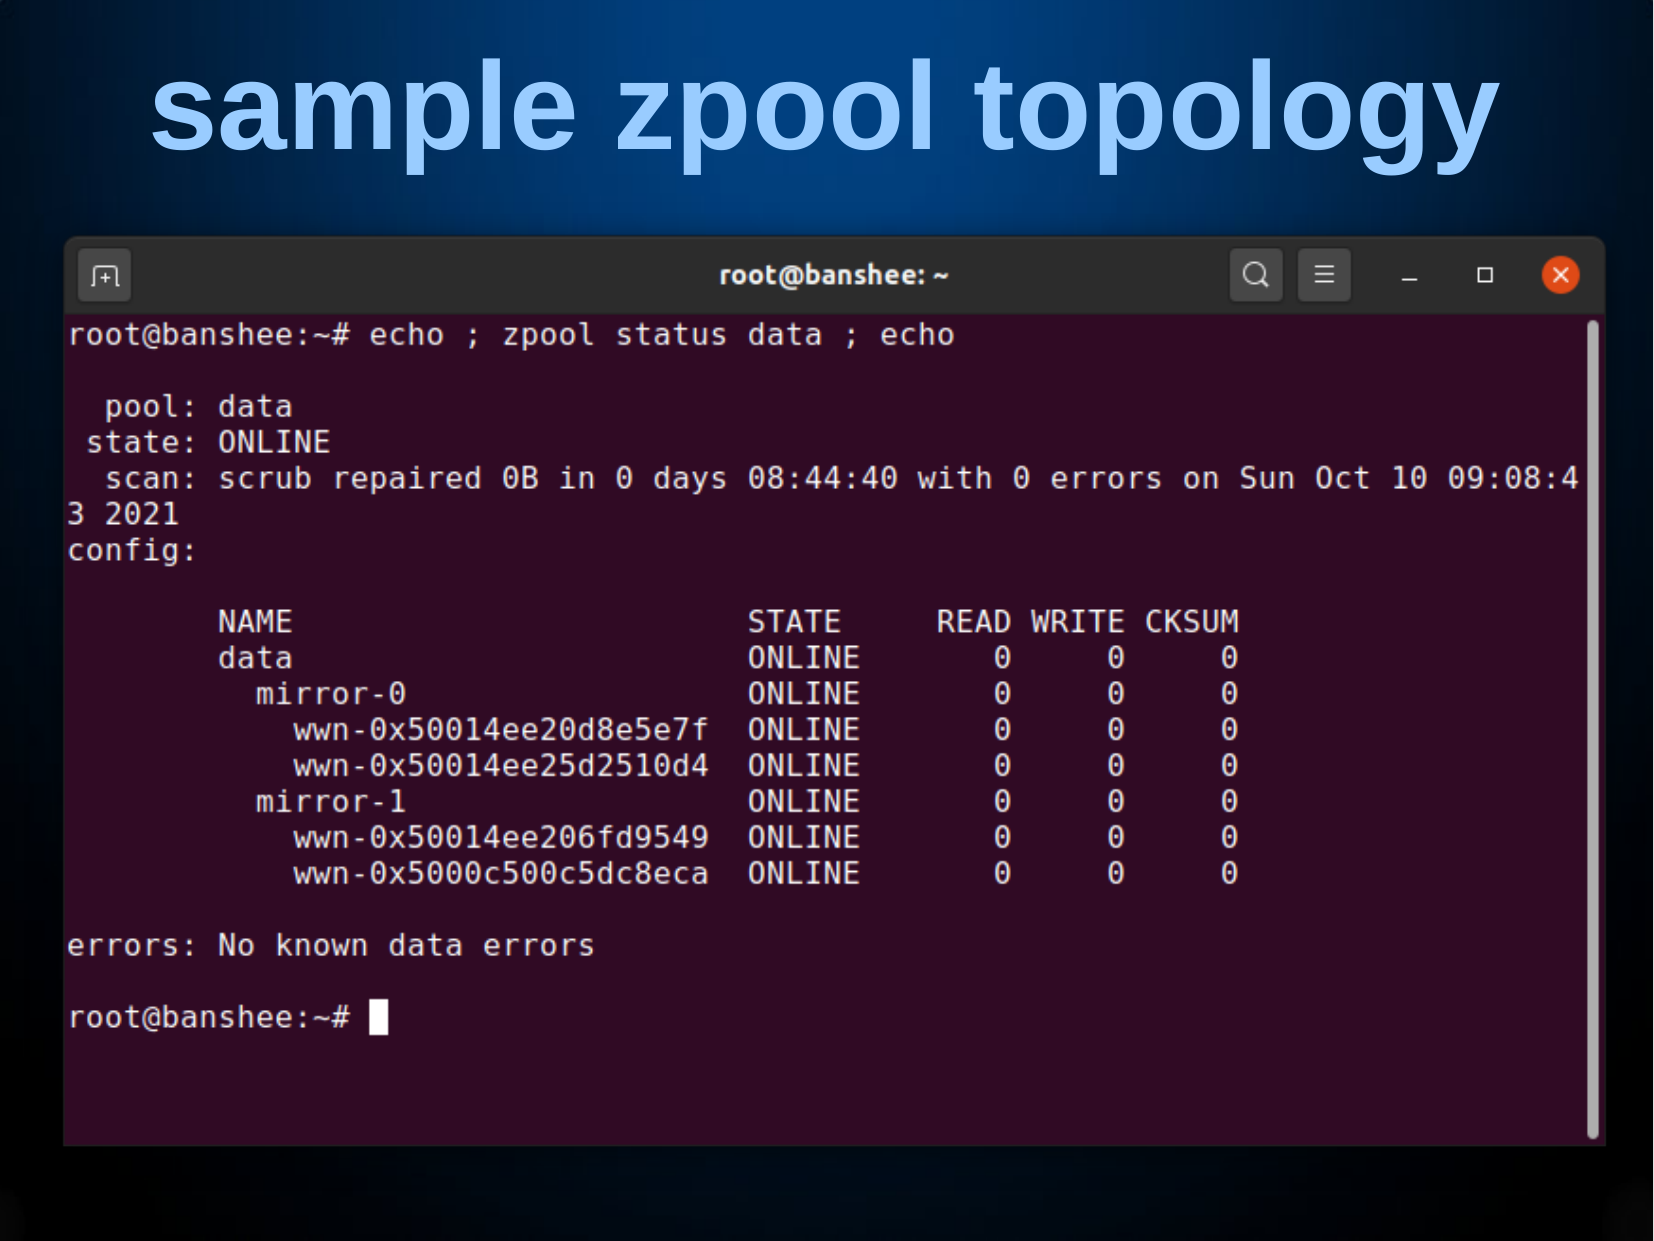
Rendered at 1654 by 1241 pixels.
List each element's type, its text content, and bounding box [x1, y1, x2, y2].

picture [0, 0, 1654, 1241]
title sample zpool topology [0, 2, 1651, 211]
